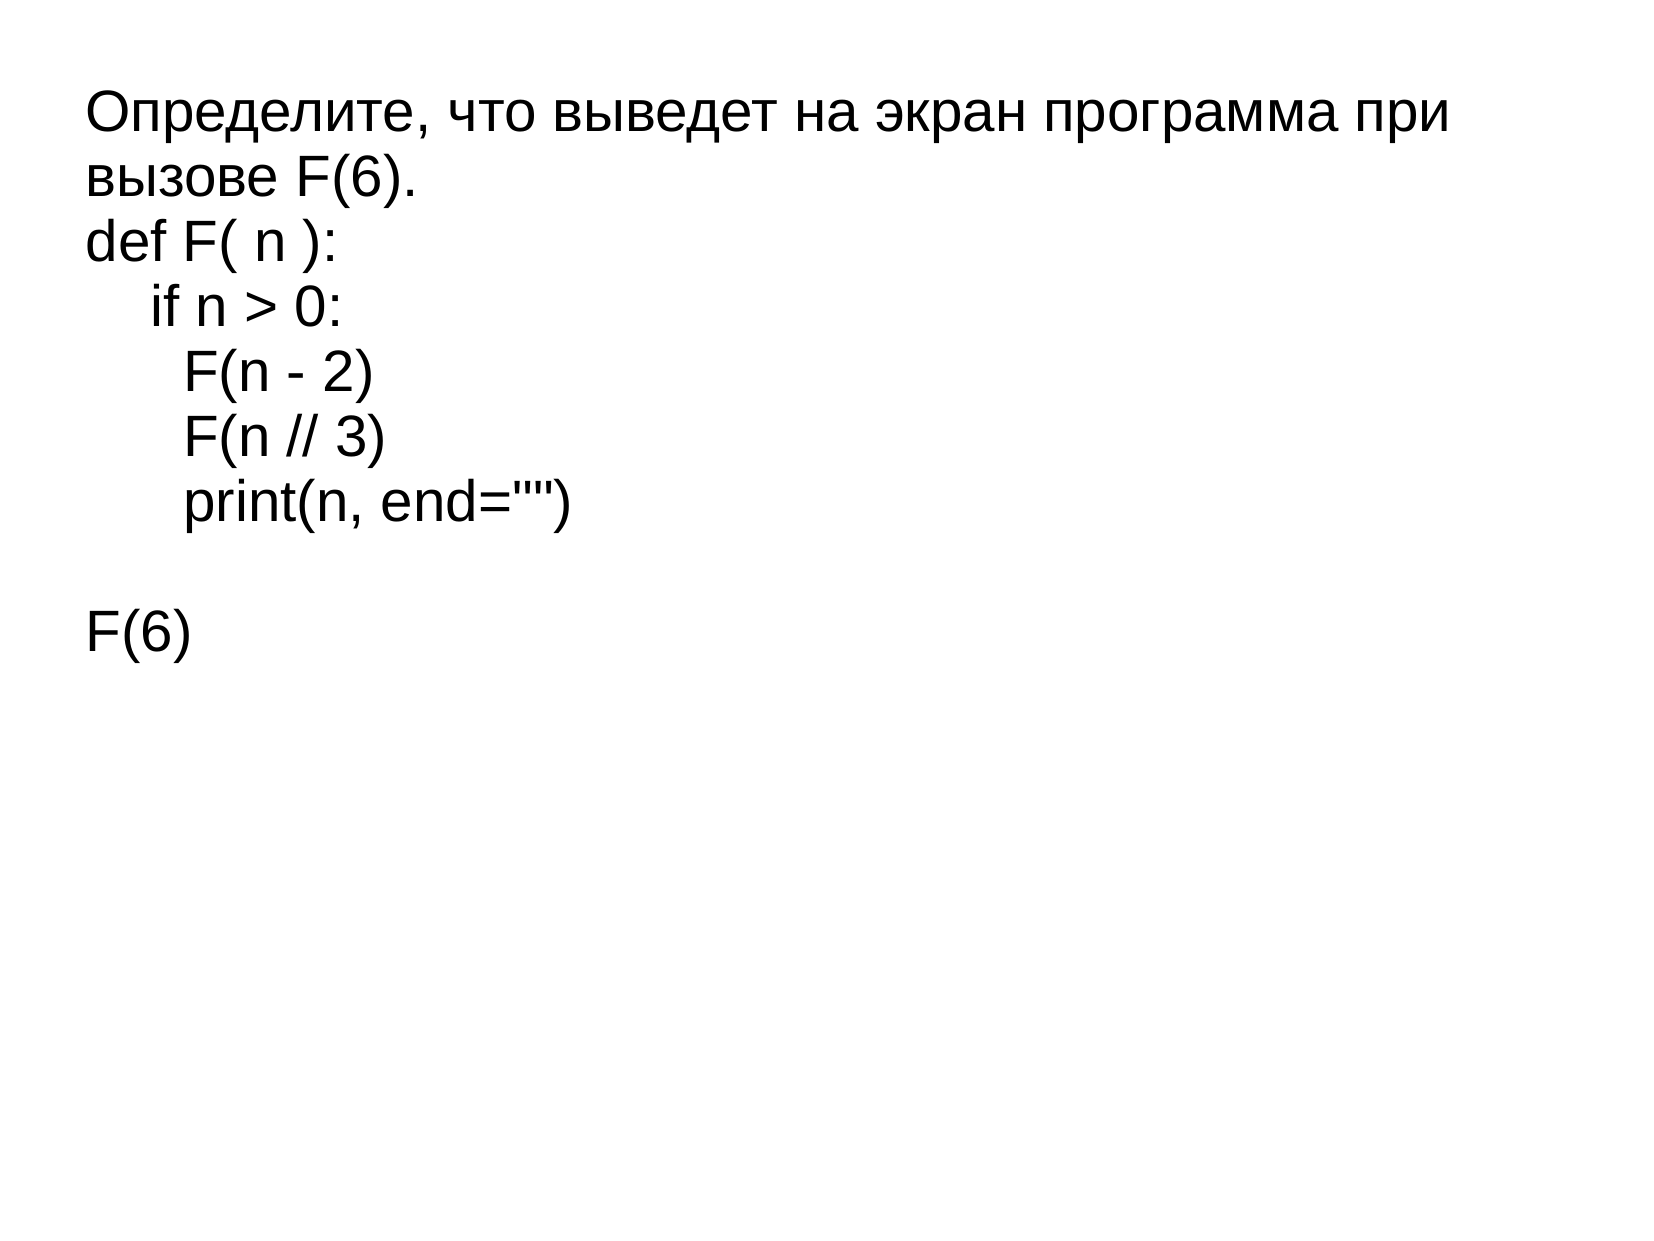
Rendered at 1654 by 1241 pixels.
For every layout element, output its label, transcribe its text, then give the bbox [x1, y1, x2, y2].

text_box Определите, что выведет на экран программа при вызове F(6). def F( n ): if n > 0: F(n - 2) F(n // 3) print(n, end="") F(6) [70, 70, 1607, 734]
